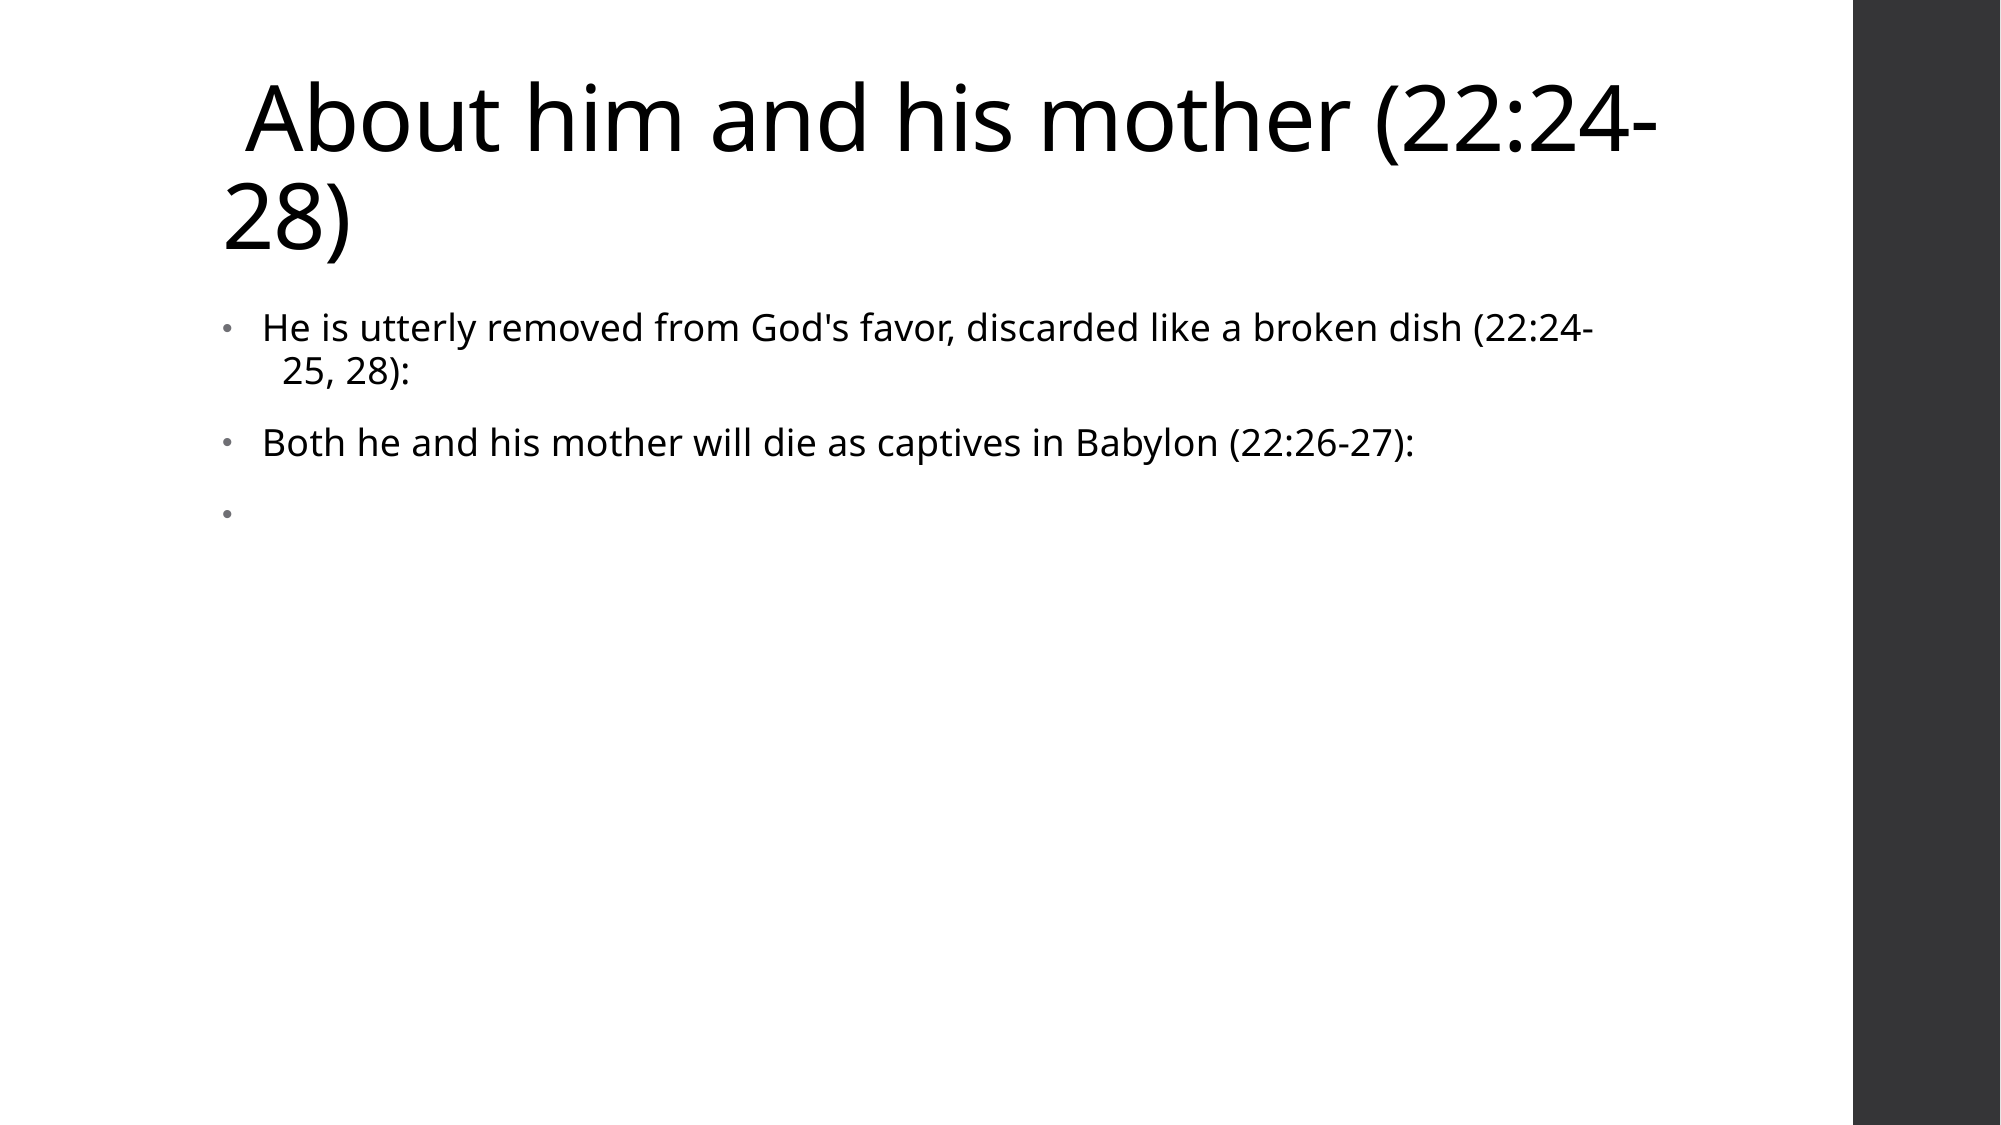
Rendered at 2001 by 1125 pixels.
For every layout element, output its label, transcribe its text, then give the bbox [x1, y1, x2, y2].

title About him and his mother (22:24-28) [206, 60, 1797, 278]
list He is utterly removed from God's favor, discarded like a broken dish (22:24-25, 28): Both he and his mother will die as captives in Babylon (22:26-27): [206, 299, 1617, 1014]
